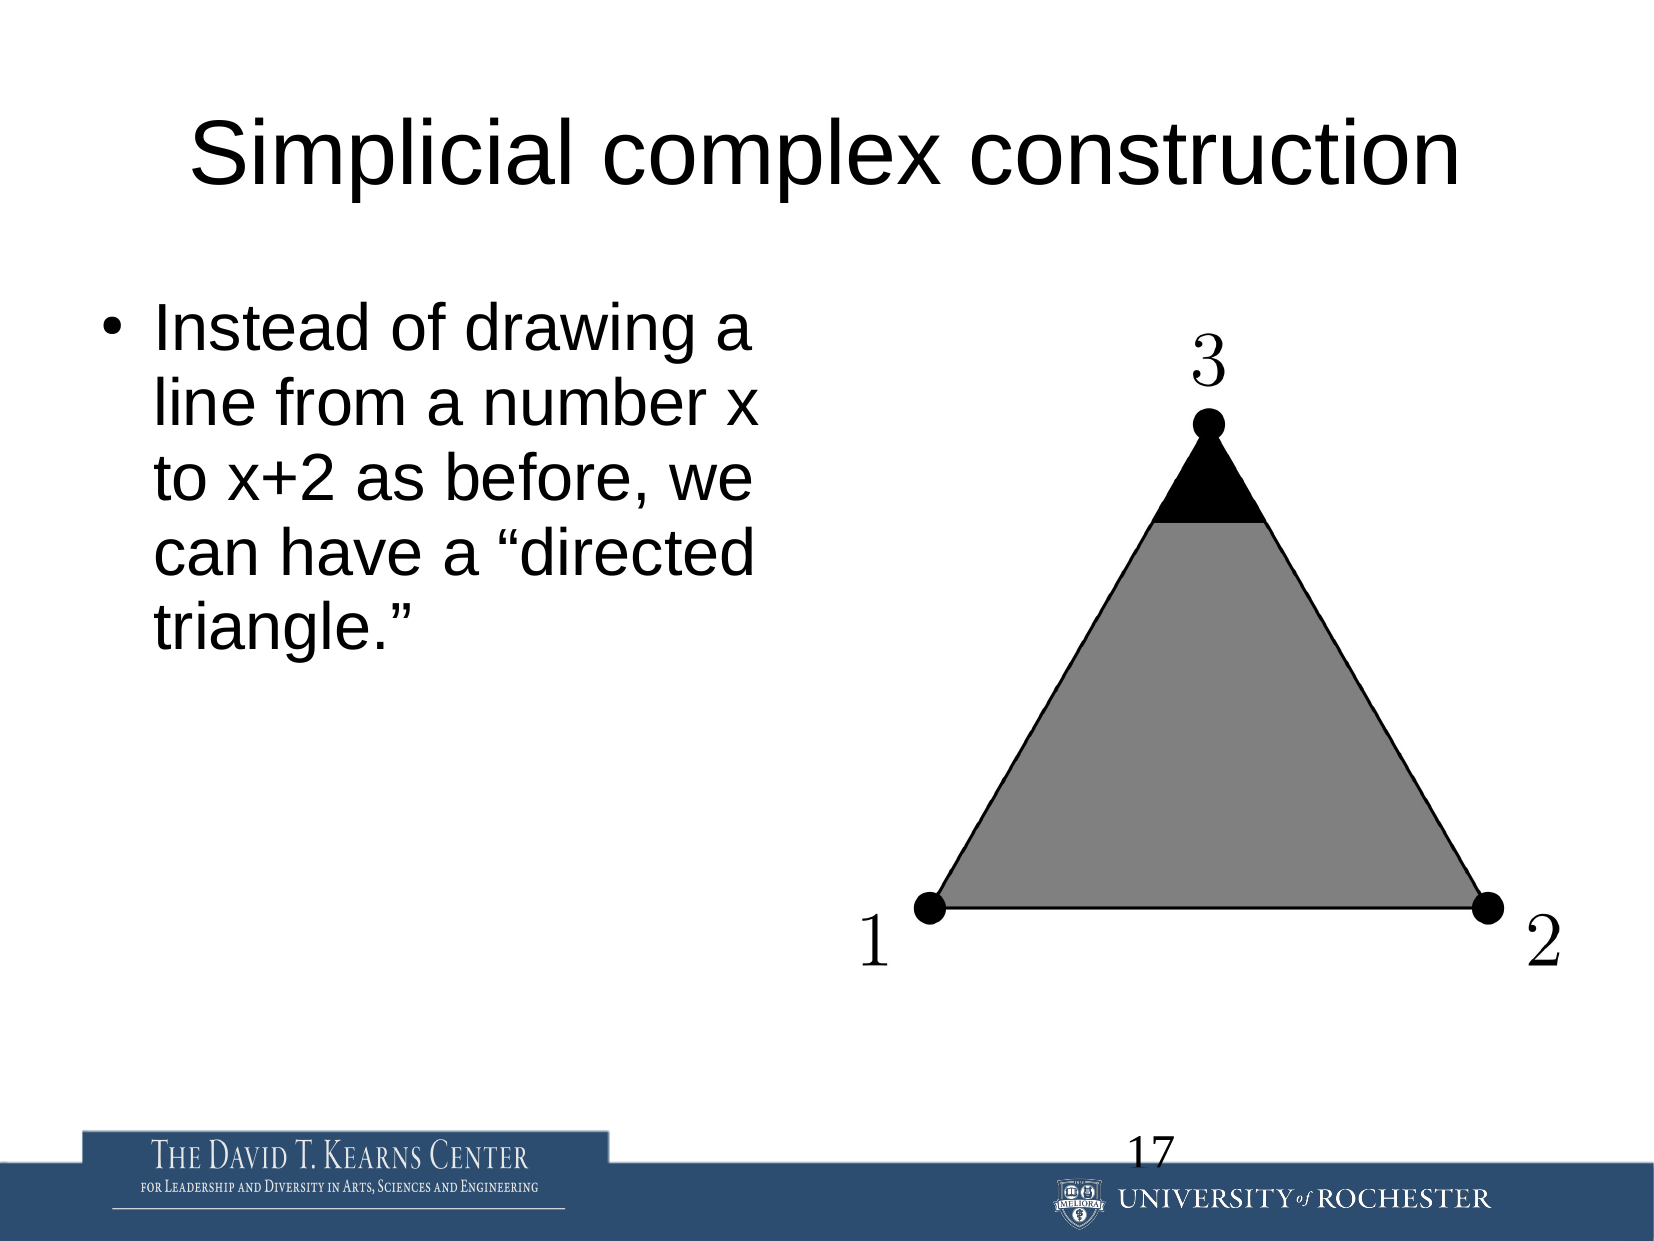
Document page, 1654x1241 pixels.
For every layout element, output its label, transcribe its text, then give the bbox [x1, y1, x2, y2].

list Instead of drawing a line from a number x to x+2 as before, we can have a “directed triangle.” [82, 290, 809, 1010]
title Simplicial complex construction [82, 49, 1571, 257]
picture [1053, 1178, 1492, 1230]
picture [0, 0, 1654, 1241]
